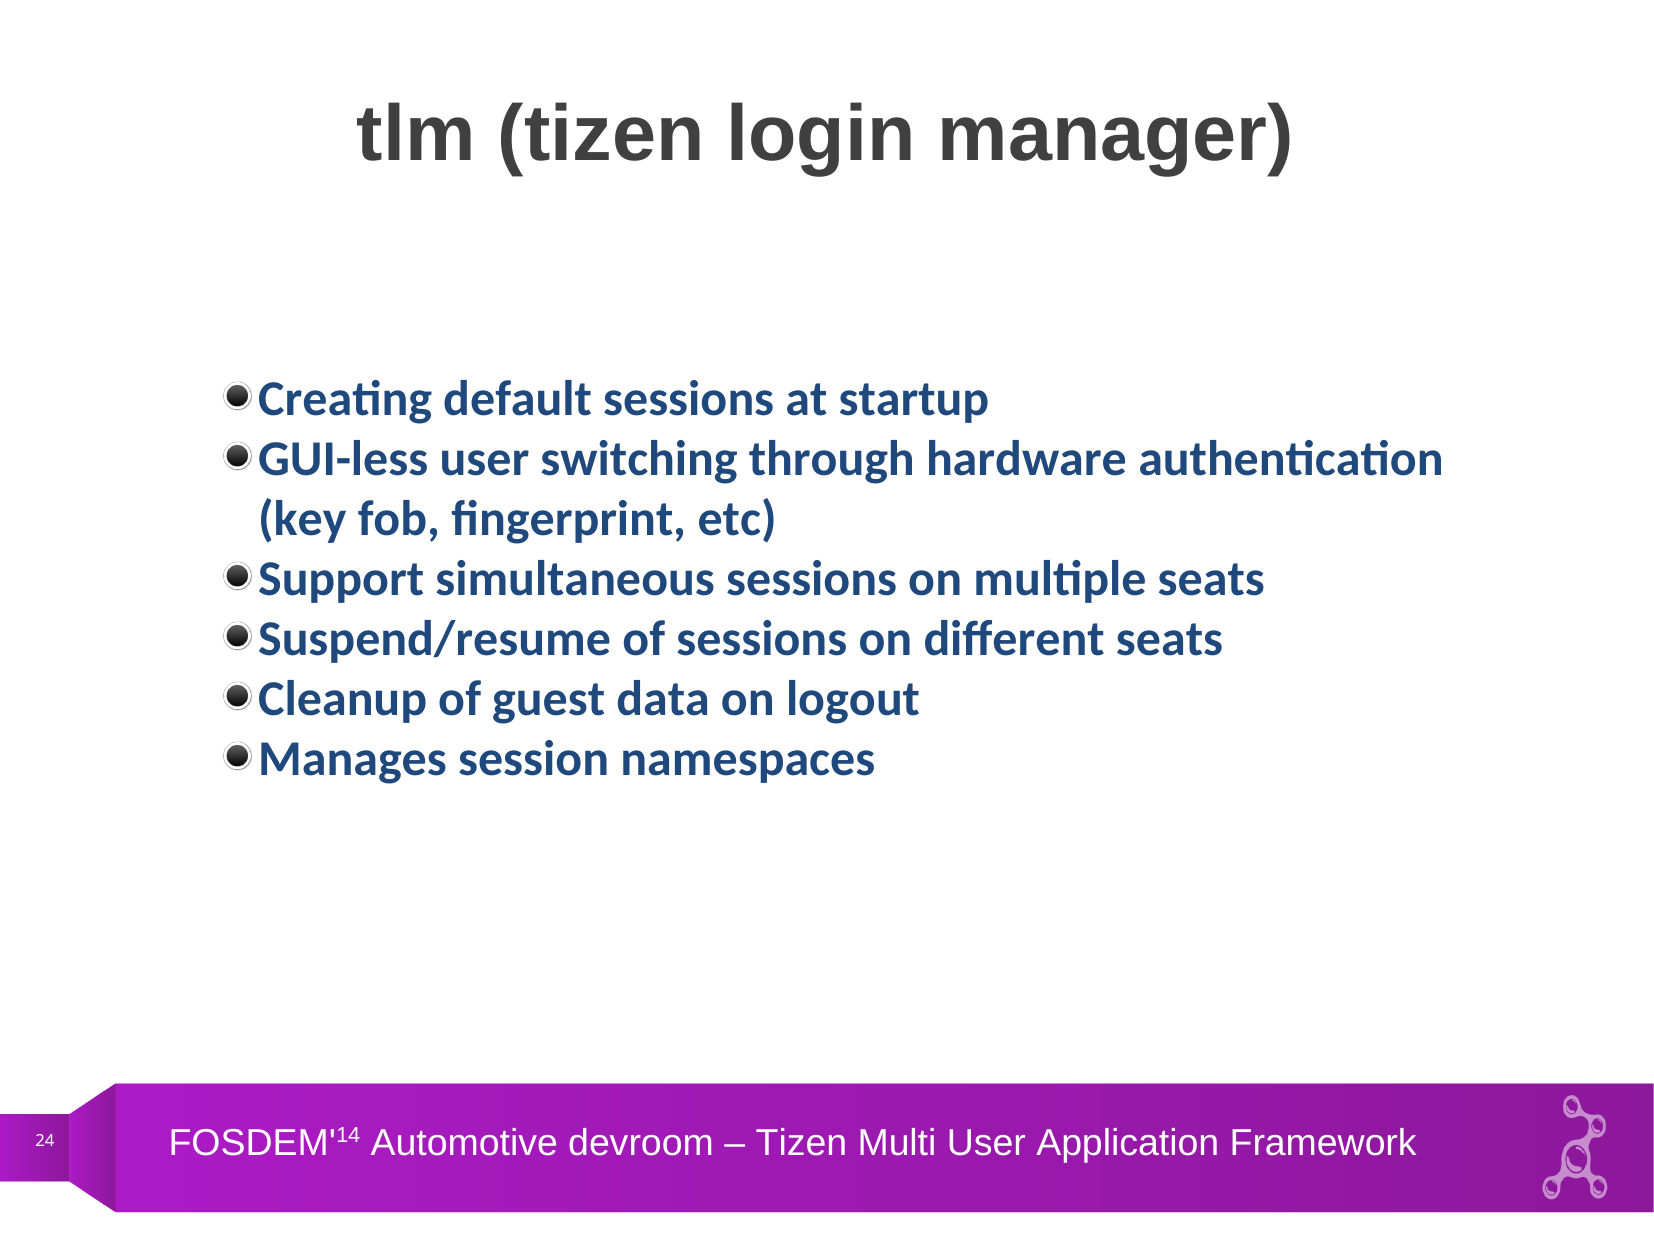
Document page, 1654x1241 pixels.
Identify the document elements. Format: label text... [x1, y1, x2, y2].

picture [222, 380, 253, 411]
text_box Creating default sessions at startup GUI-less user switching through hardware authentication (key fob, fingerprint, etc) Support simultaneous sessions on multiple seats Suspend/resume of sessions on different seats Cleanup of guest data on logout Manages session namespaces [22, 312, 1540, 1241]
picture [222, 740, 253, 771]
picture [222, 680, 253, 711]
picture [222, 560, 253, 591]
picture [222, 440, 253, 471]
picture [222, 620, 253, 651]
title tlm (tizen login manager) [81, 73, 1571, 278]
picture [0, 0, 1654, 1241]
